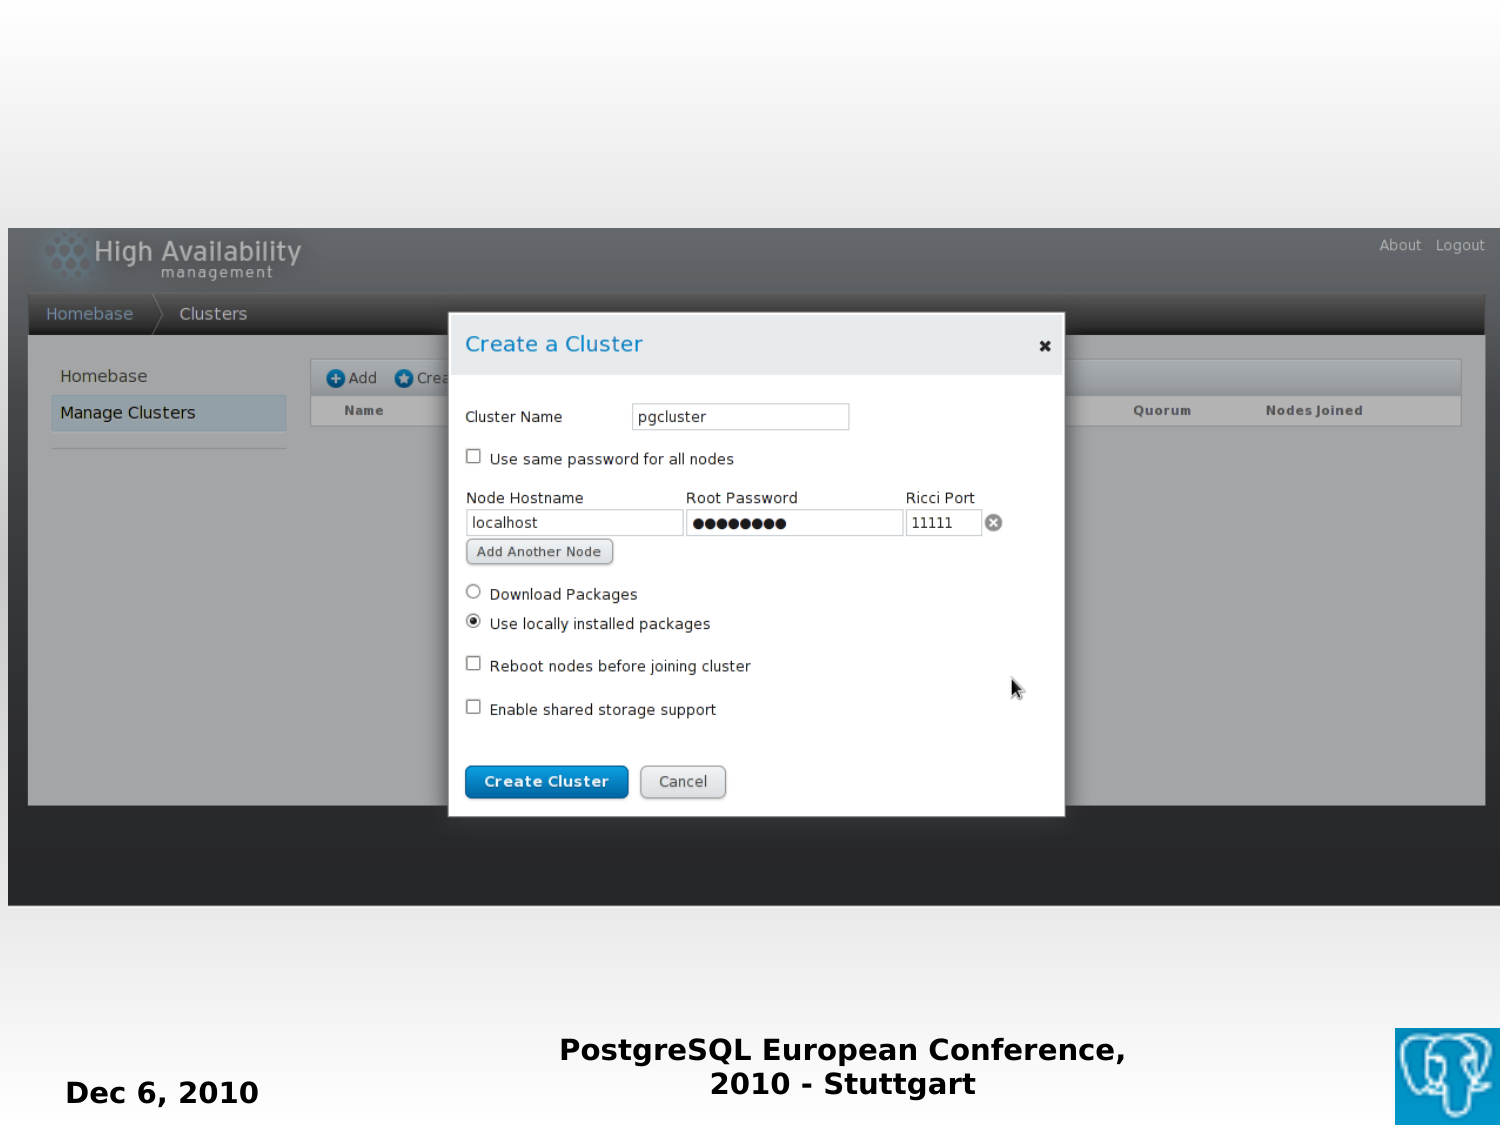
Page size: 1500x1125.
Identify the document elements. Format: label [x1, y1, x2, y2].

picture [8, 228, 1500, 908]
picture [1400, 1033, 1492, 1118]
